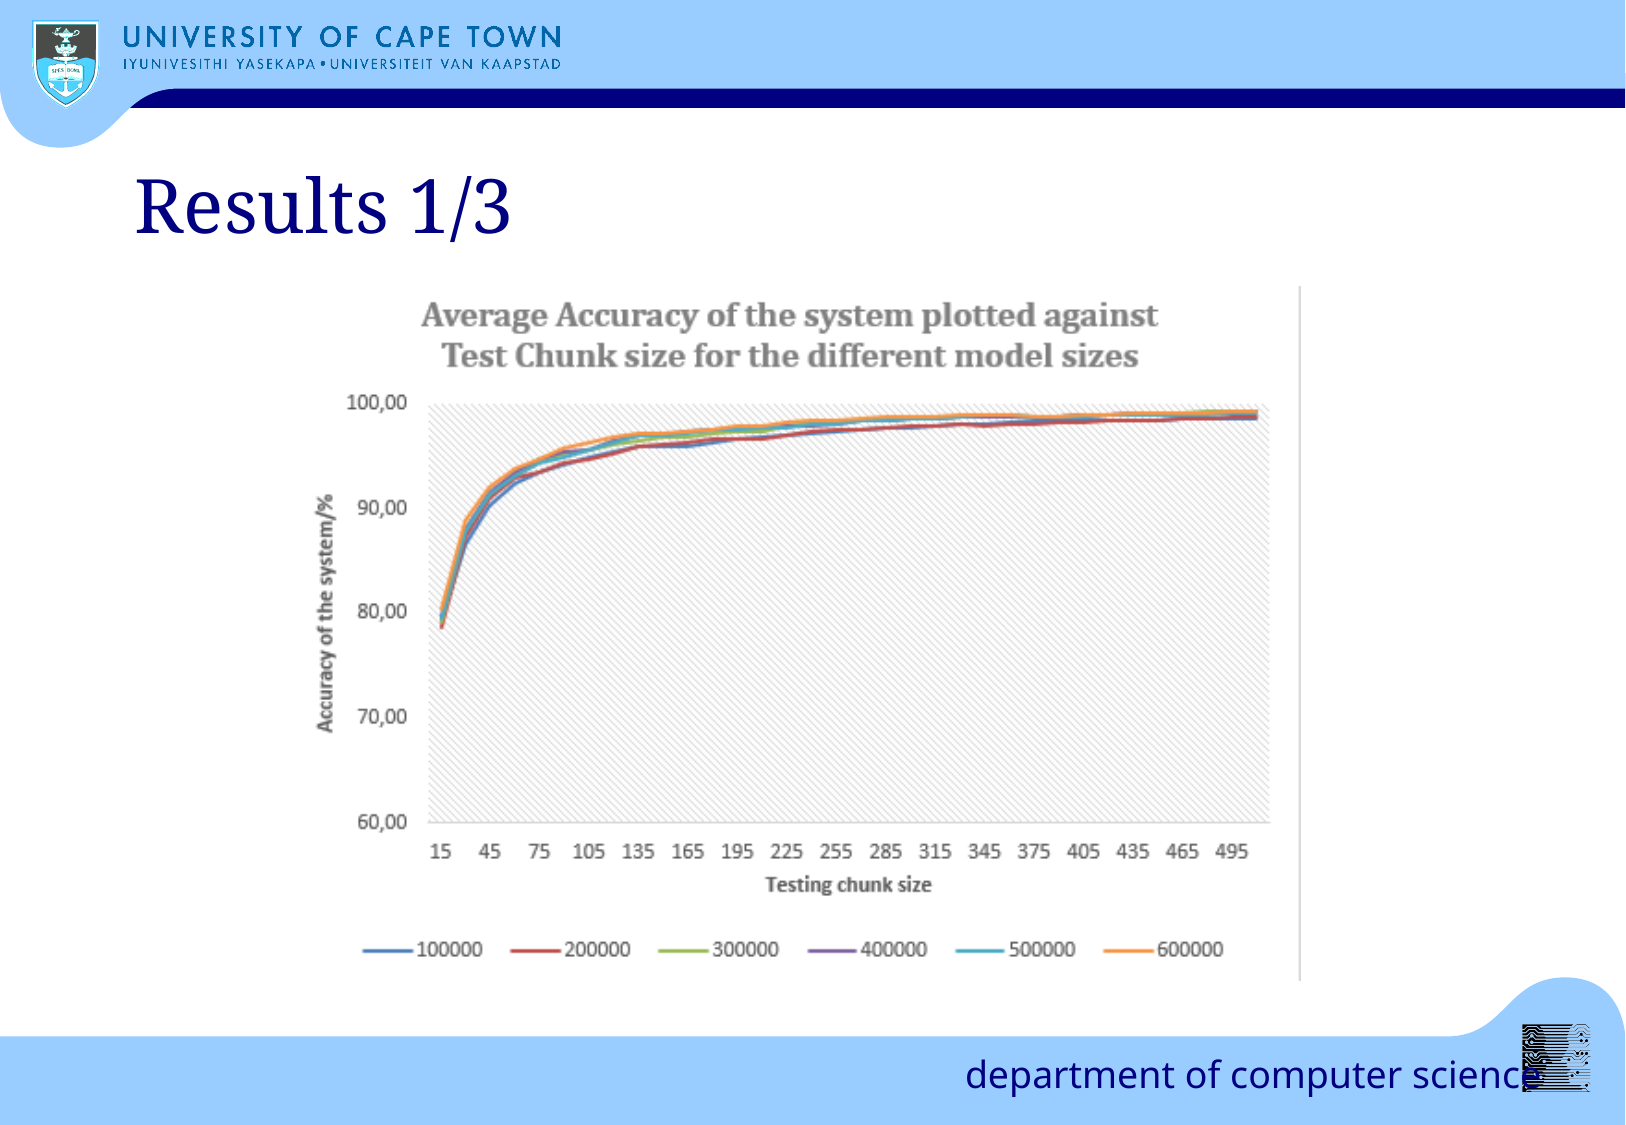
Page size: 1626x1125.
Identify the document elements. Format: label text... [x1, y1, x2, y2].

picture [1526, 1070, 1536, 1076]
picture [1522, 1024, 1591, 1092]
picture [120, 23, 563, 71]
picture [296, 286, 1301, 981]
title Results 1/3 [134, 140, 1571, 268]
